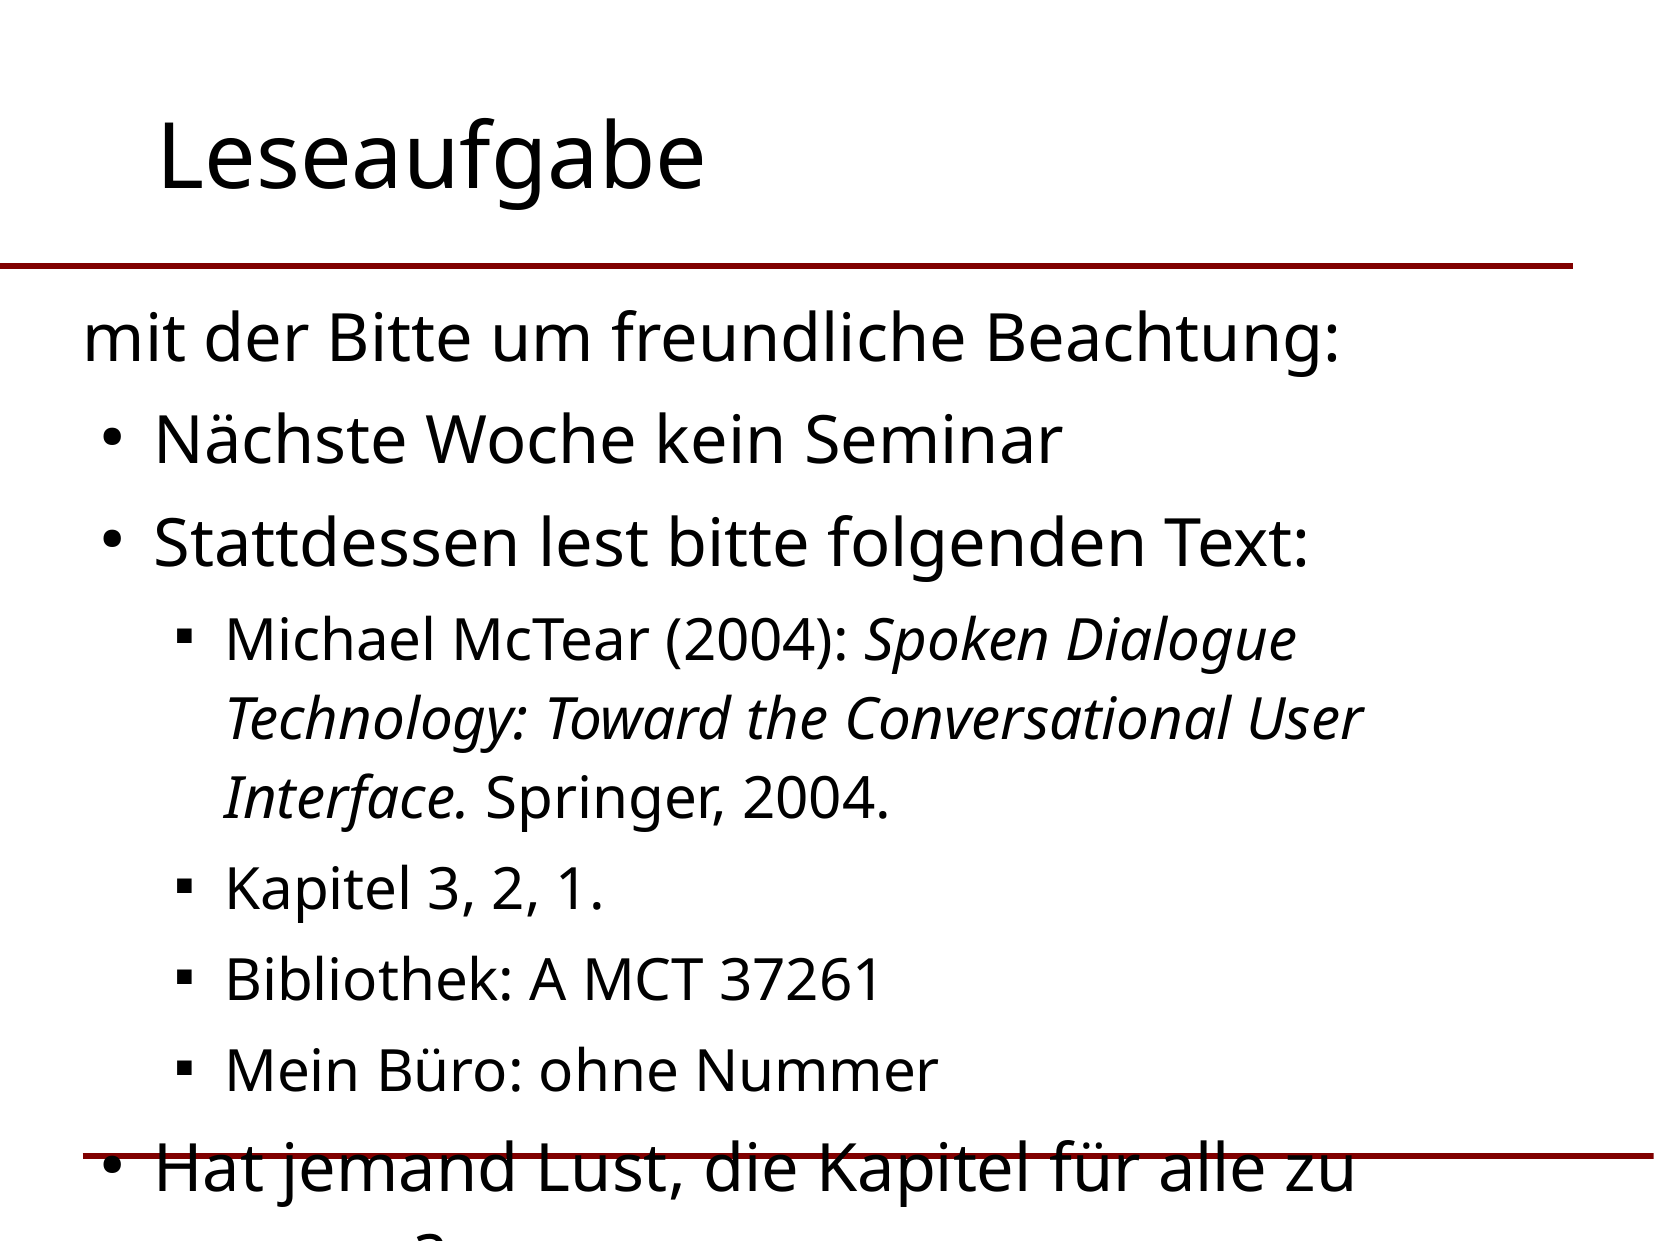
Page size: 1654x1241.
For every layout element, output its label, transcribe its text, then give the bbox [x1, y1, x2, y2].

list mit der Bitte um freundliche Beachtung: Nächste Woche kein Seminar Stattdessen lest bitte folgenden Text: Michael McTear (2004): Spoken Dialogue Technology: Toward the Conversational User Interface. Springer, 2004. Kapitel 3, 2, 1. Bibliothek: A MCT 37261 Mein Büro: ohne Nummer Hat jemand Lust, die Kapitel für alle zu scannen? [82, 290, 1571, 1128]
title Leseaufgabe [82, 49, 1571, 257]
